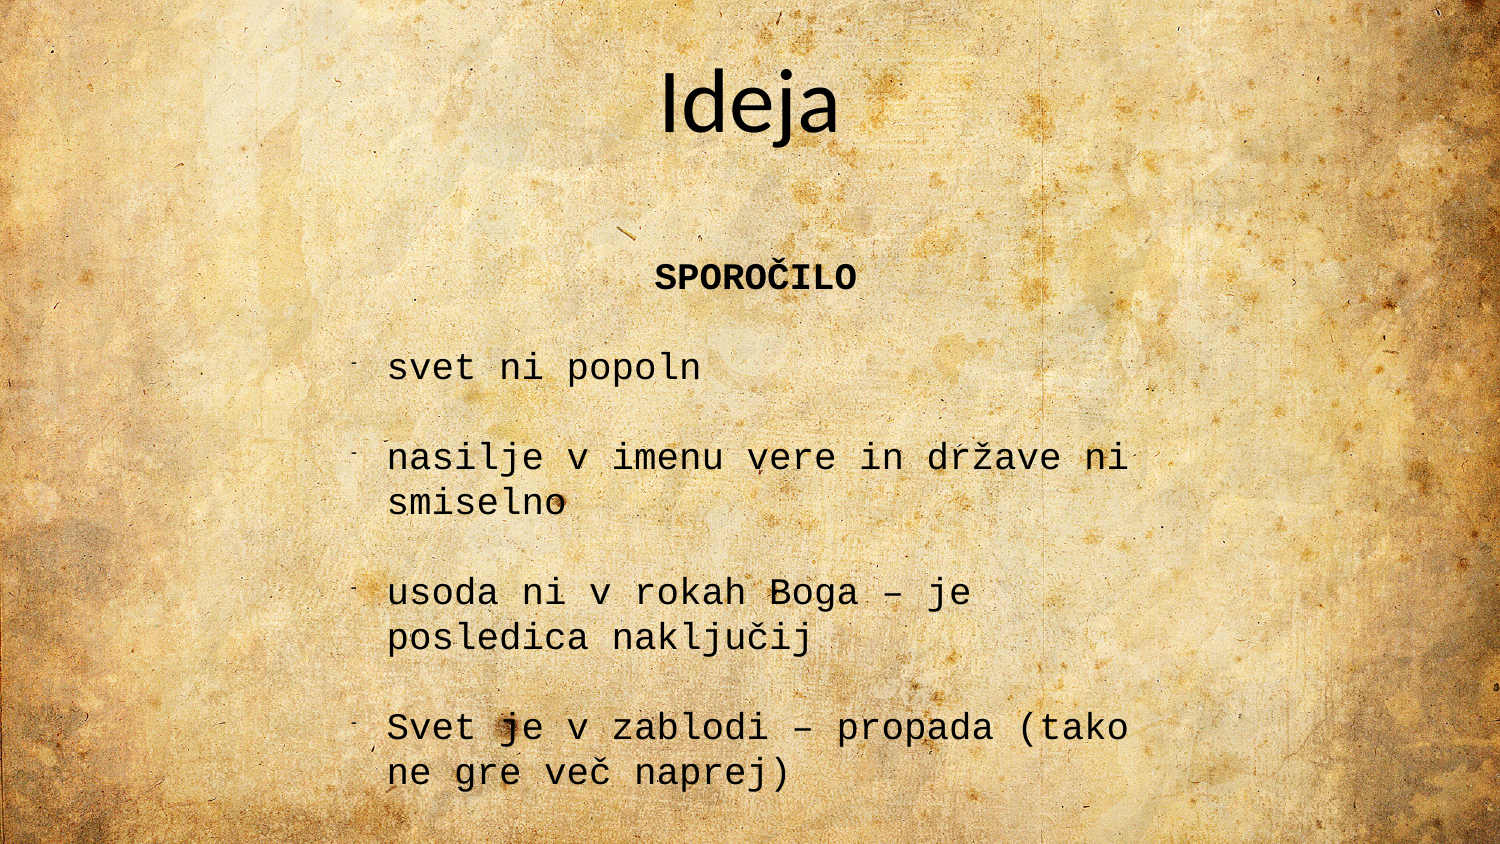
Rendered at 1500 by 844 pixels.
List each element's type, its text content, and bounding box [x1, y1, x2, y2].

picture [0, 0, 1500, 844]
title Ideja [75, 33, 1425, 175]
text_box SPOROČILO svet ni popoln nasilje v imenu vere in države ni smiselno usoda ni v rokah Boga – je posledica naključij Svet je v zablodi – propada (tako ne gre več naprej) [336, 244, 1176, 844]
